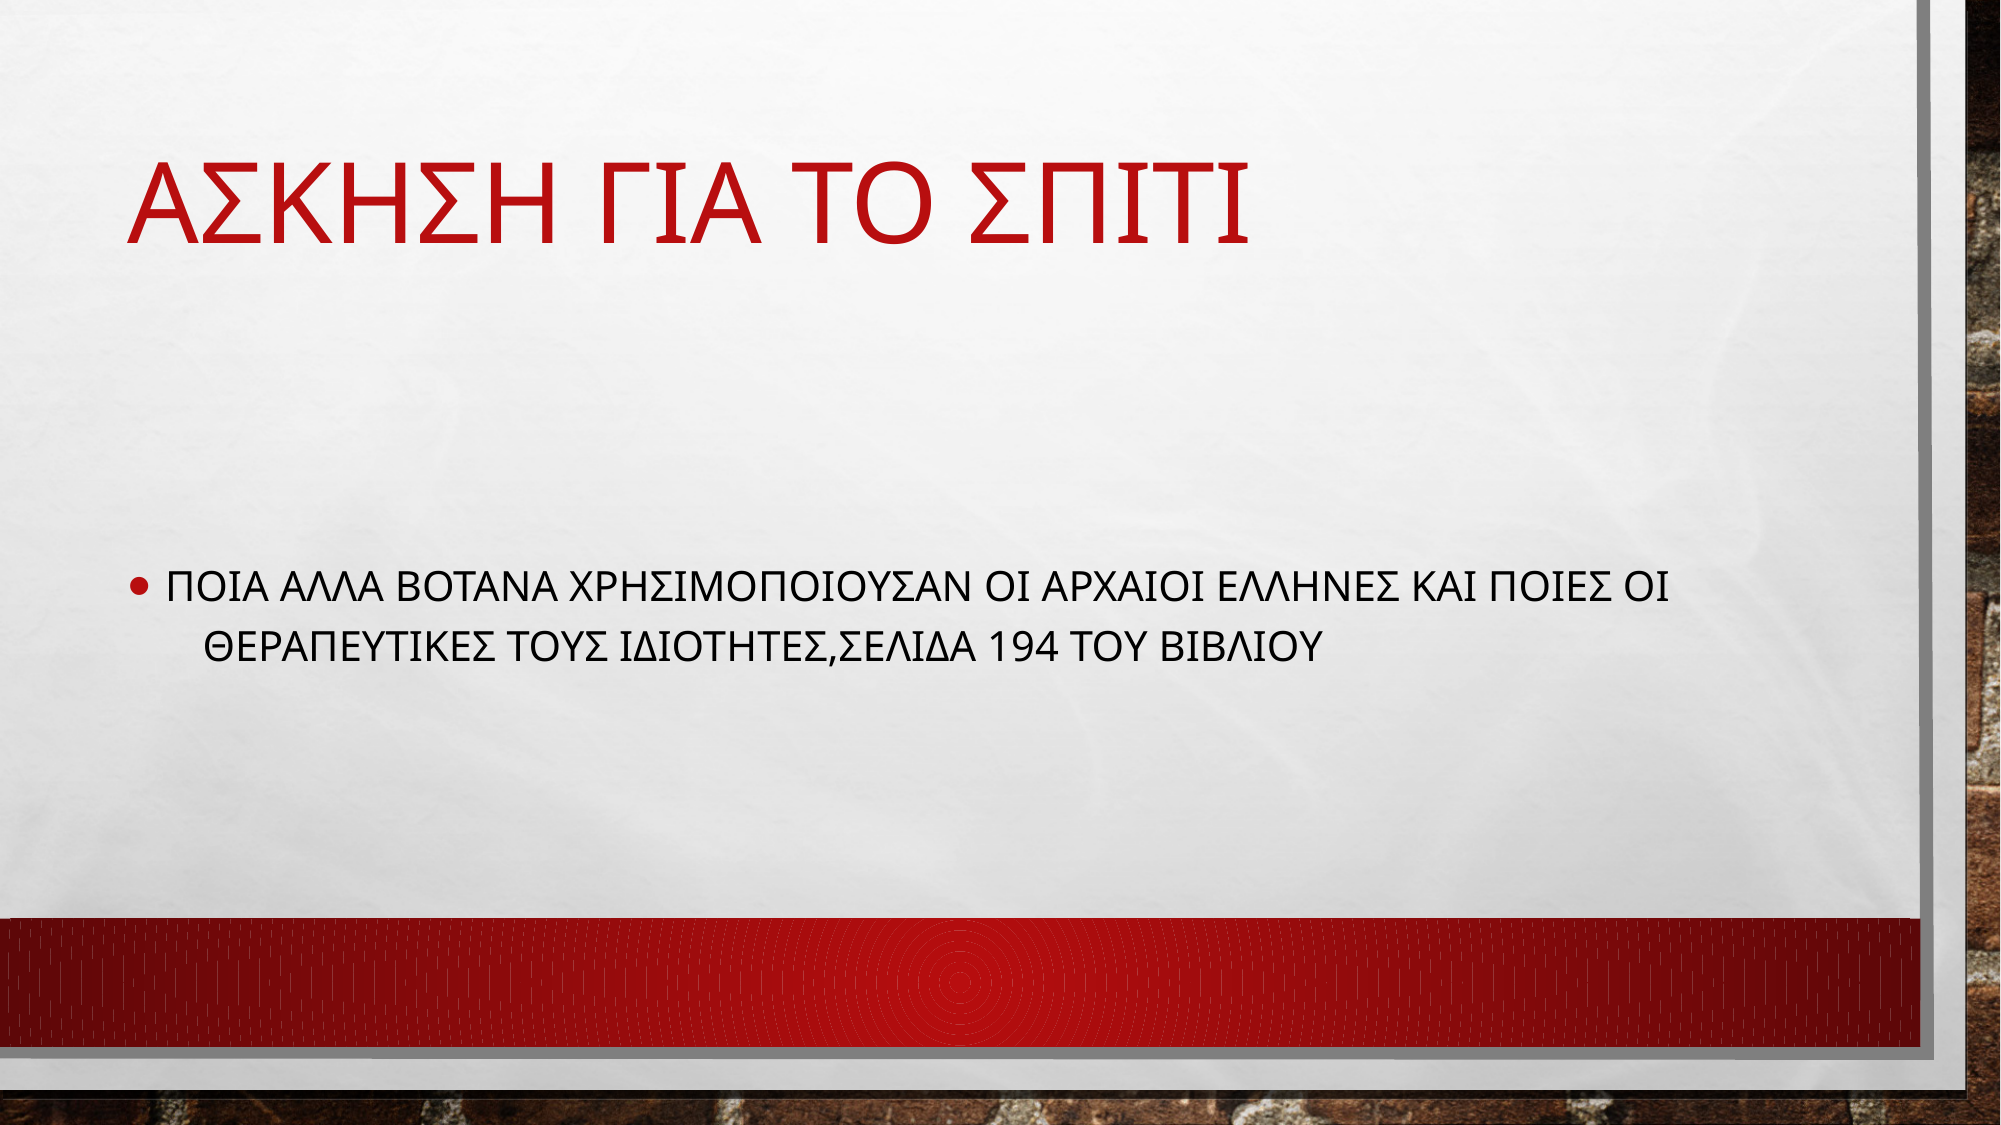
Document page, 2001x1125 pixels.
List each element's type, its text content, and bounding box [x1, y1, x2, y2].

list Ποια αλλα βοτανα χρησιμοποιουσαν οι αρχαιοι ελληνεσ και ποιεσ οι θεραπευτικεσ τους ιδιοτητεσ,σελιδα 194 του βιβλιου [112, 338, 1818, 882]
title Ασκηση για το σπιτι [112, 112, 1819, 302]
